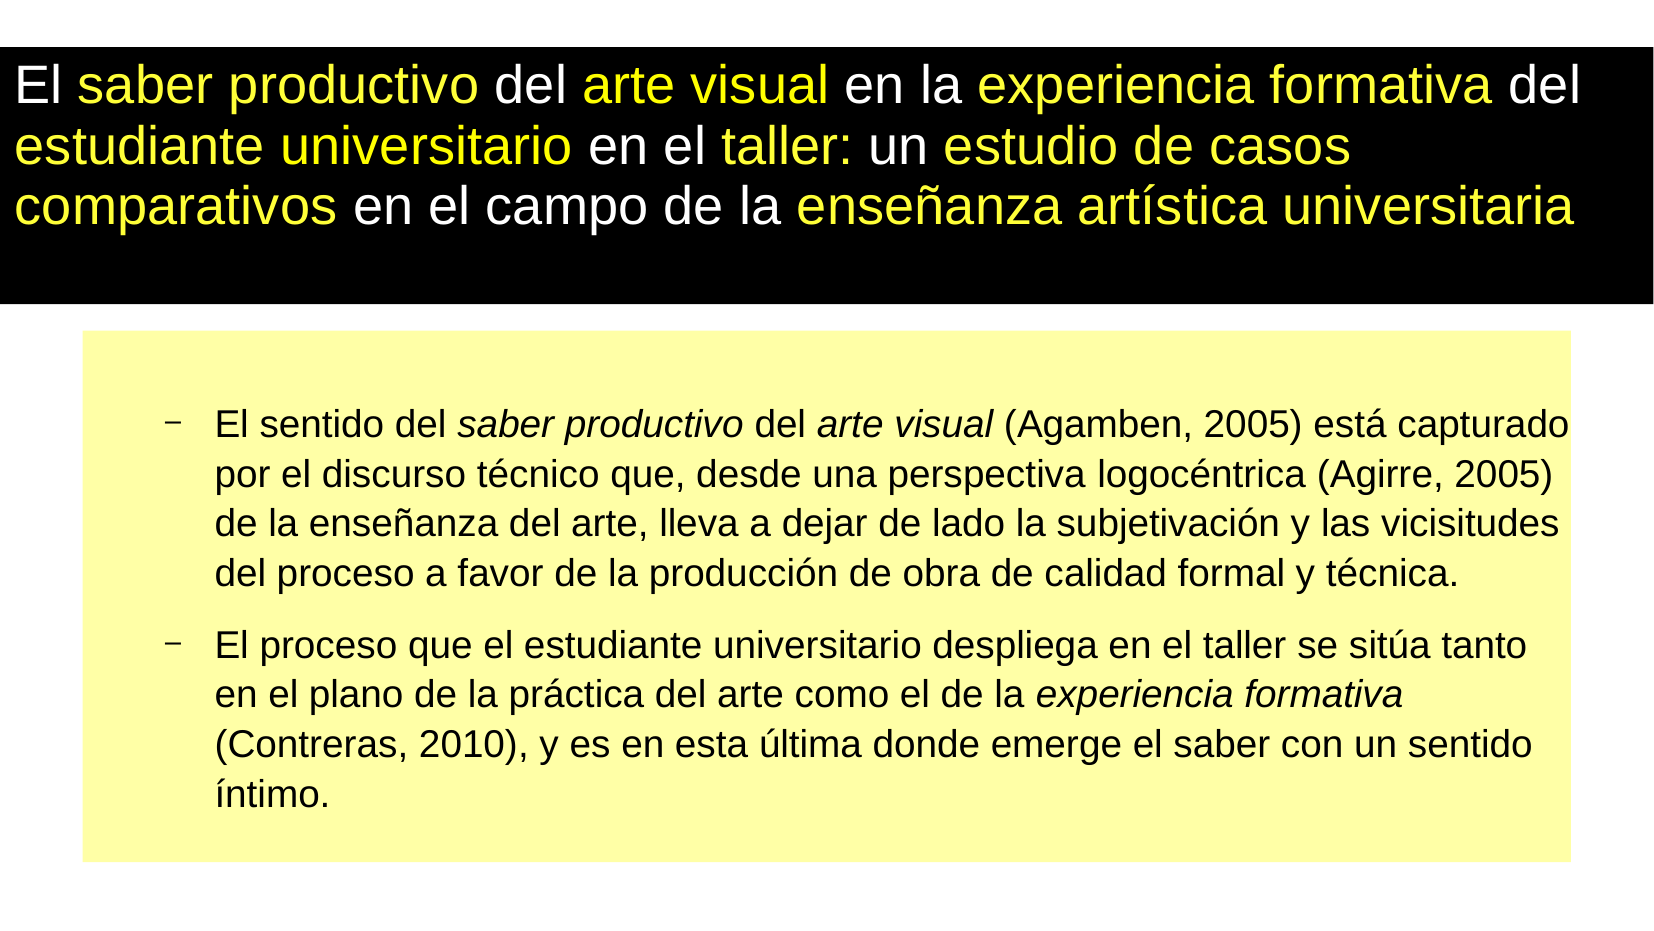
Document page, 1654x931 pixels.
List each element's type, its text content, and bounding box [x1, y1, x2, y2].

list El sentido del saber productivo del arte visual (Agamben, 2005) está capturado por el discurso técnico que, desde una perspectiva logocéntrica (Agirre, 2005) de la enseñanza del arte, lleva a dejar de lado la subjetivación y las vicisitudes del proceso a favor de la producción de obra de calidad formal y técnica. El proceso que el estudiante universitario despliega en el taller se sitúa tanto en el plano de la práctica del arte como el de la experiencia formativa (Contreras, 2010), y es en esta última donde emerge el saber con un sentido íntimo. [82, 330, 1571, 863]
text_box El saber productivo del arte visual en la experiencia formativa del estudiante universitario en el taller: un estudio de casos comparativos en el campo de la enseñanza artística universitaria [0, 47, 1654, 305]
